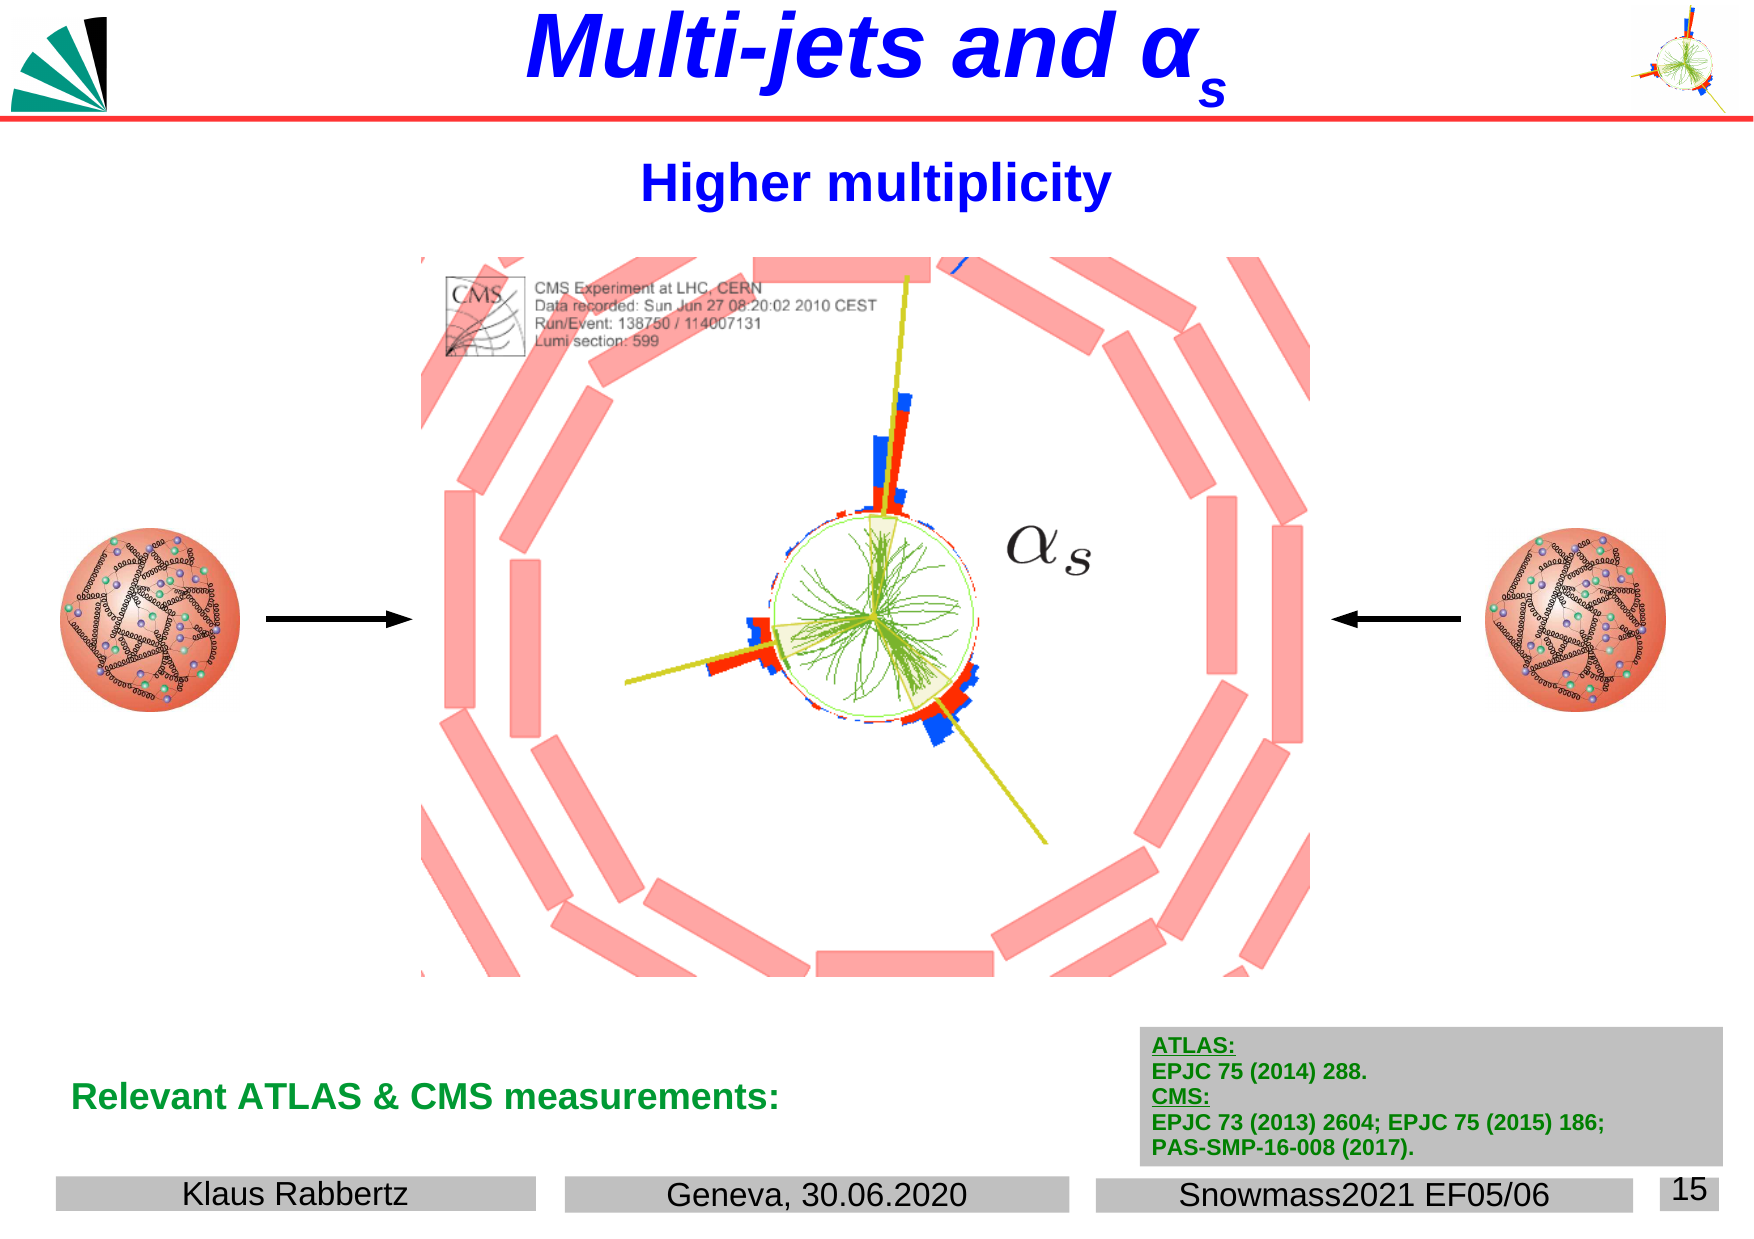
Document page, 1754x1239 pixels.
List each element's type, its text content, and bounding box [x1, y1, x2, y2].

picture [60, 528, 240, 712]
picture [421, 257, 1310, 977]
picture [1485, 528, 1666, 712]
title Multi-jets and αs [153, 0, 1600, 119]
text_box ATLAS: EPJC 75 (2014) 288. CMS: EPJC 73 (2013) 2604; EPJC 75 (2015) 186; PAS-SMP-16-008 (2017). [1139, 1026, 1723, 1167]
text_box Relevant ATLAS & CMS measurements: [59, 1069, 793, 1124]
text_box Higher multiplicity [628, 147, 1126, 220]
picture [1631, 5, 1739, 113]
picture [11, 17, 107, 113]
